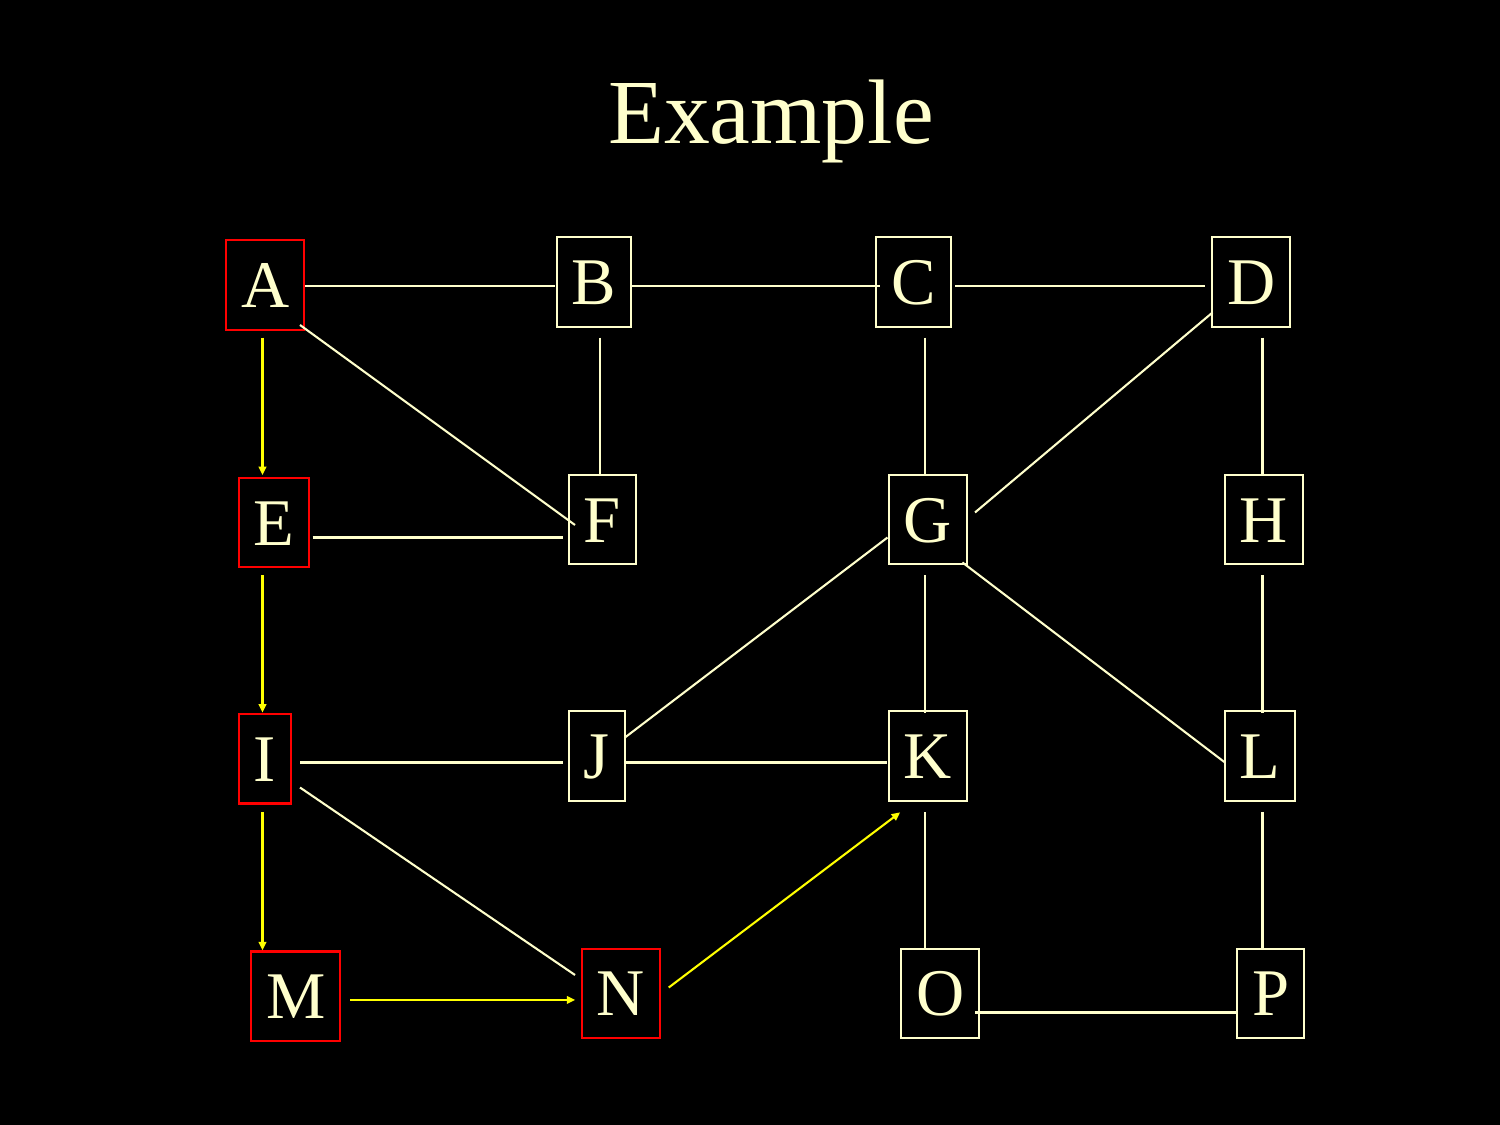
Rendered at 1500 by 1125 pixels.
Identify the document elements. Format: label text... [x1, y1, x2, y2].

text_box O [901, 948, 980, 1039]
text_box J [569, 711, 625, 801]
text_box H [1224, 474, 1303, 565]
text_box P [1237, 948, 1305, 1039]
text_box N [581, 948, 660, 1039]
text_box E [238, 477, 310, 568]
title Example [42, 37, 1500, 188]
text_box G [888, 474, 967, 565]
text_box B [556, 237, 632, 327]
text_box L [1224, 711, 1296, 801]
text_box C [876, 237, 951, 327]
text_box F [569, 474, 636, 565]
text_box D [1212, 237, 1291, 327]
text_box A [226, 240, 305, 330]
text_box K [888, 711, 967, 801]
text_box M [251, 951, 341, 1042]
text_box I [238, 713, 291, 804]
